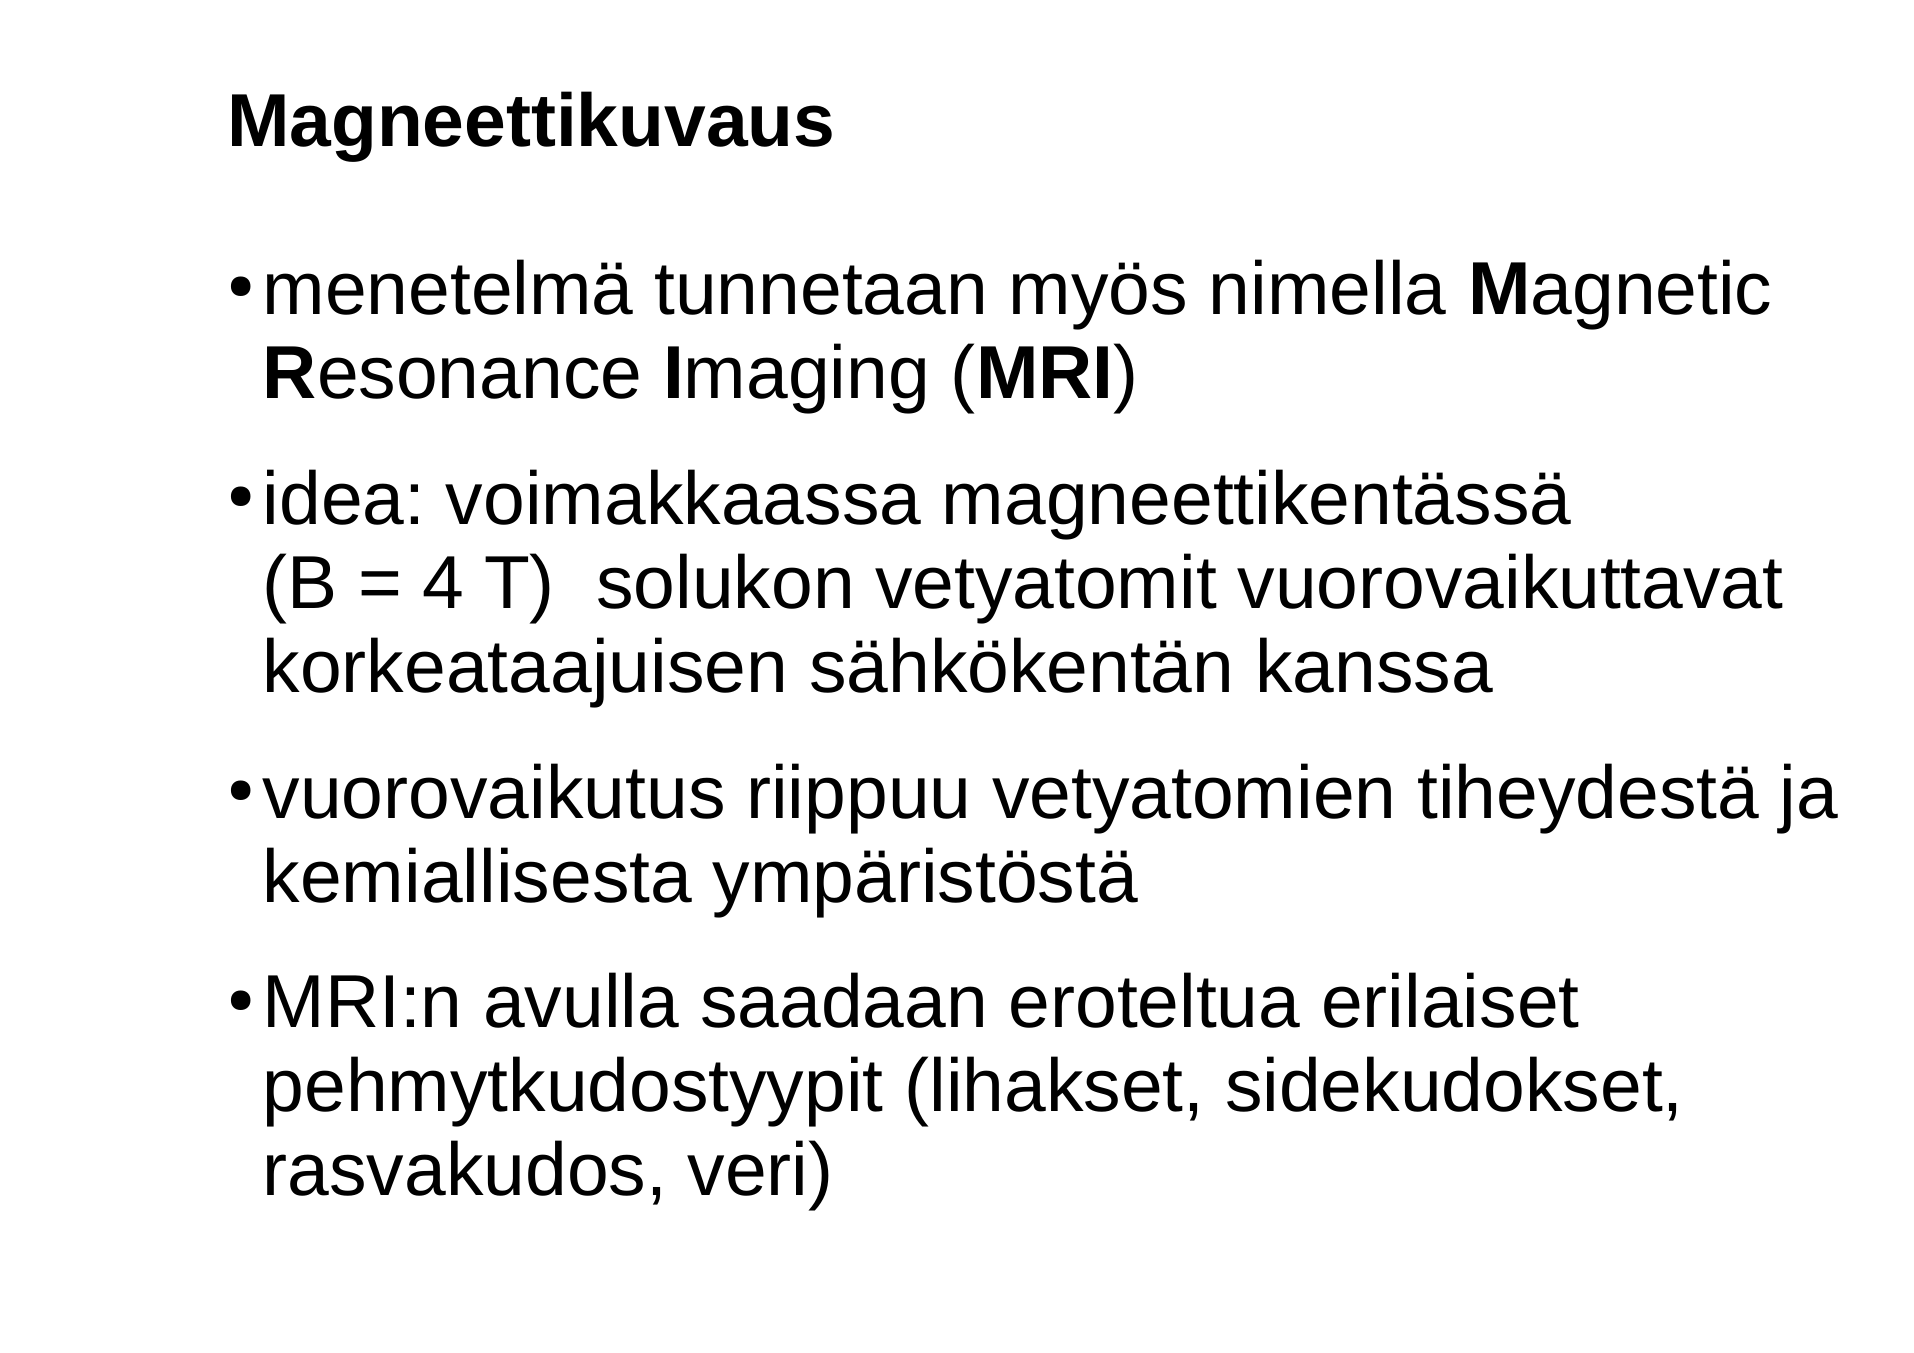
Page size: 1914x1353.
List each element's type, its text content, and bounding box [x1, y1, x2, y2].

text_box Magneettikuvaus menetelmä tunnetaan myös nimella Magnetic Resonance Imaging (MRI) idea: voimakkaassa magneettikentässä (B = 4 T) solukon vetyatomit vuorovaikuttavat korkeataajuisen sähkökentän kanssa vuorovaikutus riippuu vetyatomien tiheydestä ja kemiallisesta ympäristöstä MRI:n avulla saadaan eroteltua erilaiset pehmytkudostyypit (lihakset, sidekudokset, rasvakudos, veri) [212, 70, 1867, 1220]
